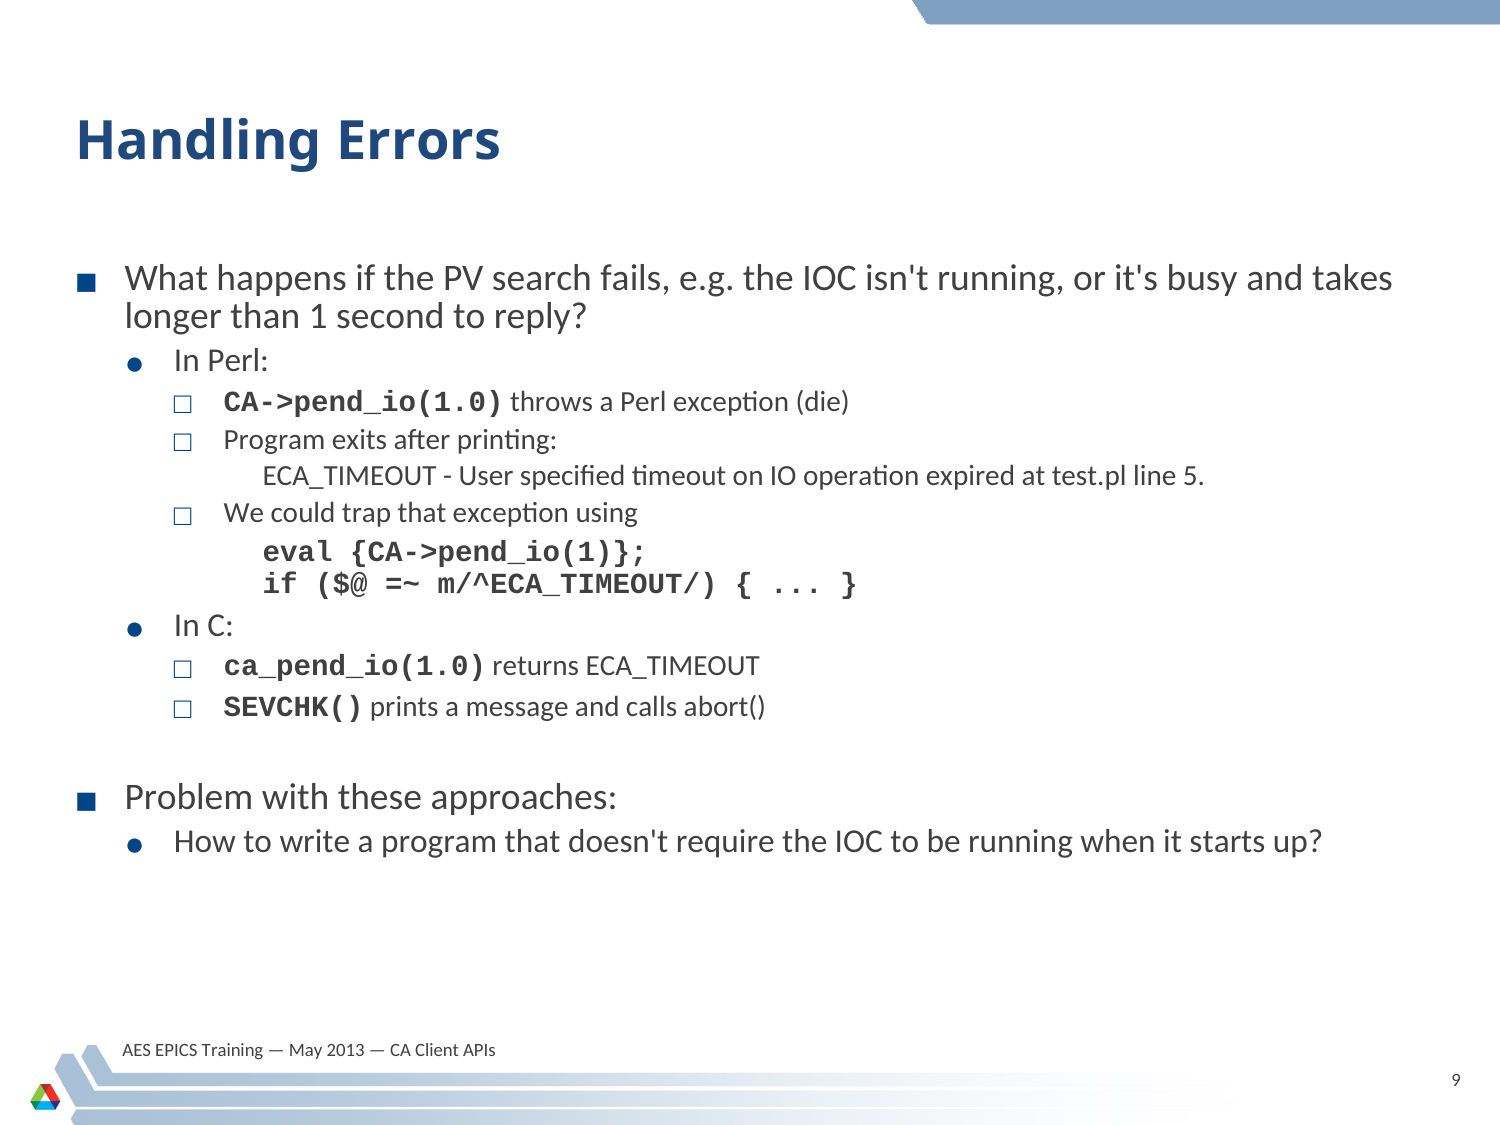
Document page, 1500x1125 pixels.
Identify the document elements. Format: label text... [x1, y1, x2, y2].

list What happens if the PV search fails, e.g. the IOC isn't running, or it's busy and takes longer than 1 second to reply? In Perl: CA->pend_io(1.0) throws a Perl exception (die) Program exits after printing: ECA_TIMEOUT - User specified timeout on IO operation expired at test.pl line 5. We could trap that exception using eval {CA->pend_io(1)}; if ($@ =~ m/^ECA_TIMEOUT/) { ... } In C: ca_pend_io(1.0) returns ECA_TIMEOUT SEVCHK() prints a message and calls abort() Problem with these approaches: How to write a program that doesn't require the IOC to be running when it starts up? [75, 262, 1426, 991]
picture [0, 1037, 1500, 1125]
picture [0, 0, 1500, 26]
title Handling Errors [75, 52, 1426, 226]
